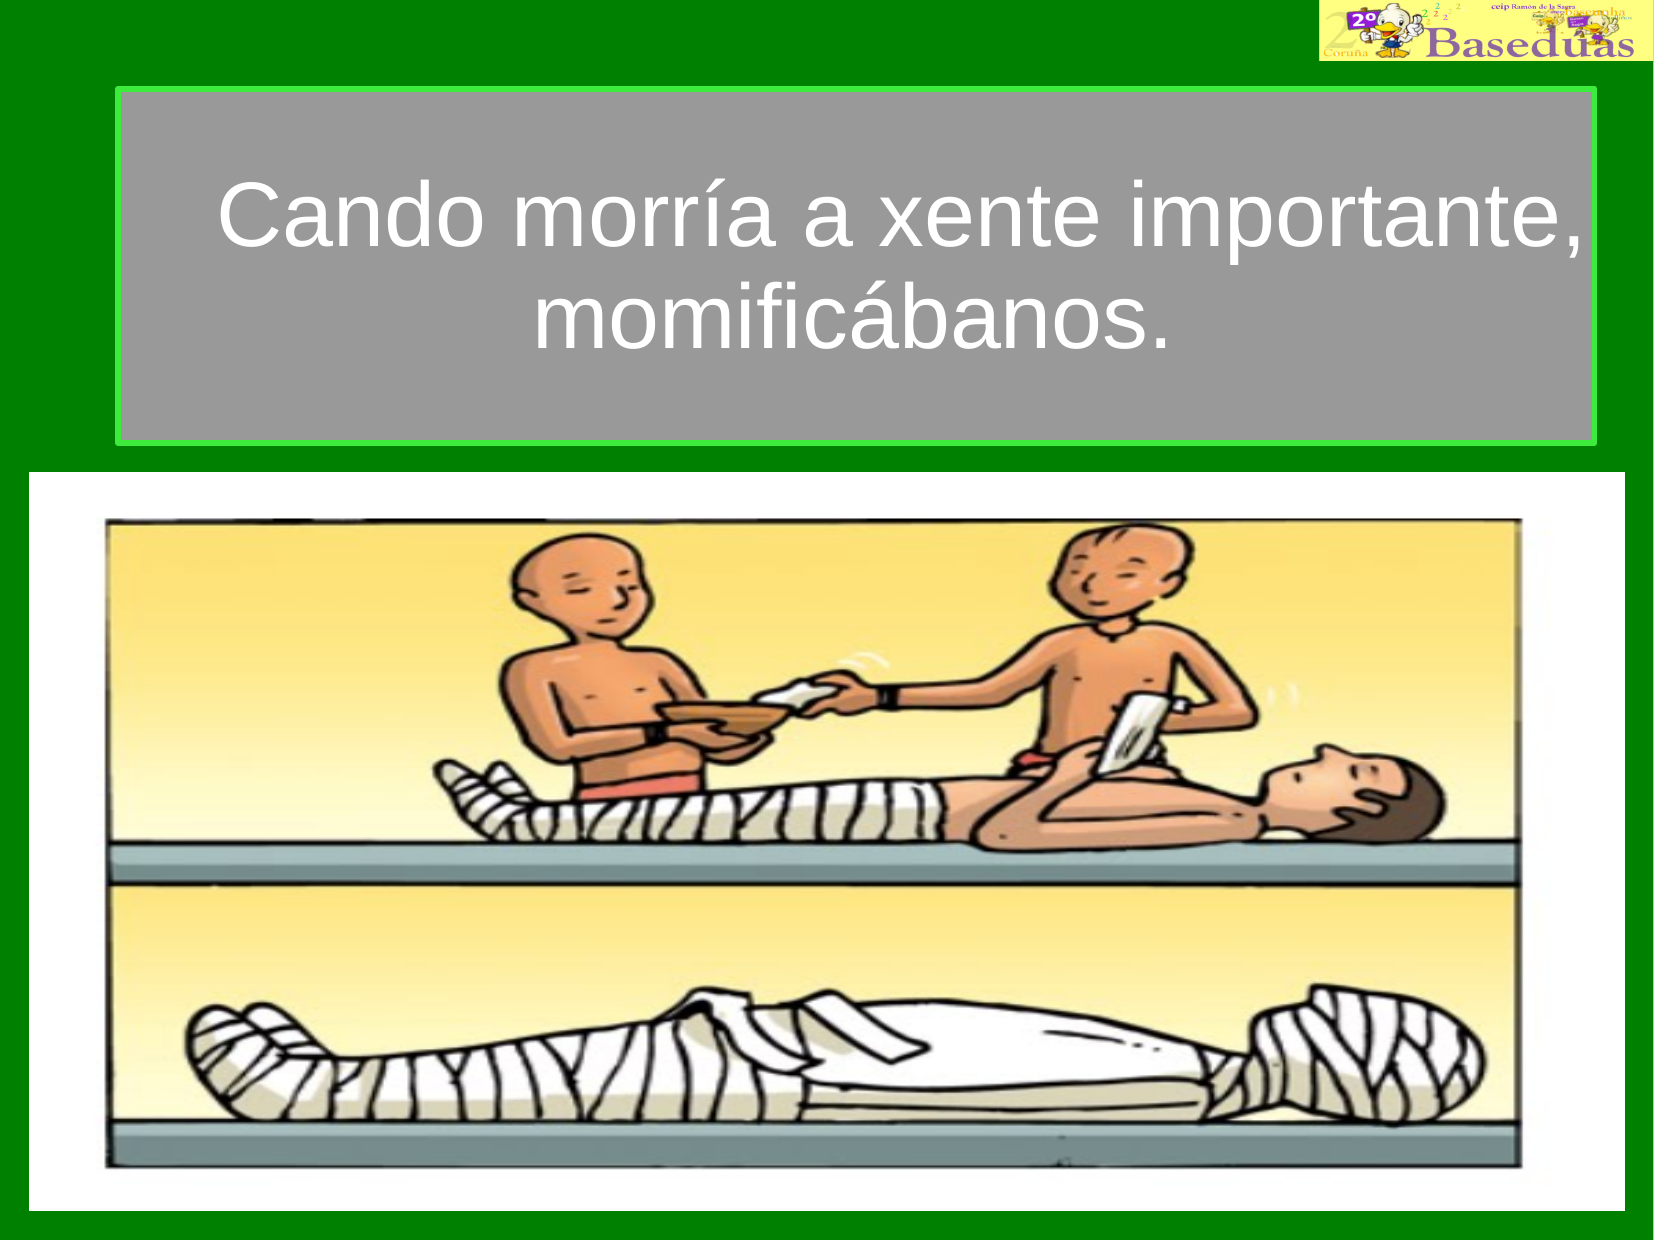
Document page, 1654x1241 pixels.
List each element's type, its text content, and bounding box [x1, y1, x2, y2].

picture [1319, 0, 1654, 61]
picture [29, 472, 1625, 1211]
text_box Cando morría a xente importante, momificábanos. [118, 88, 1595, 443]
